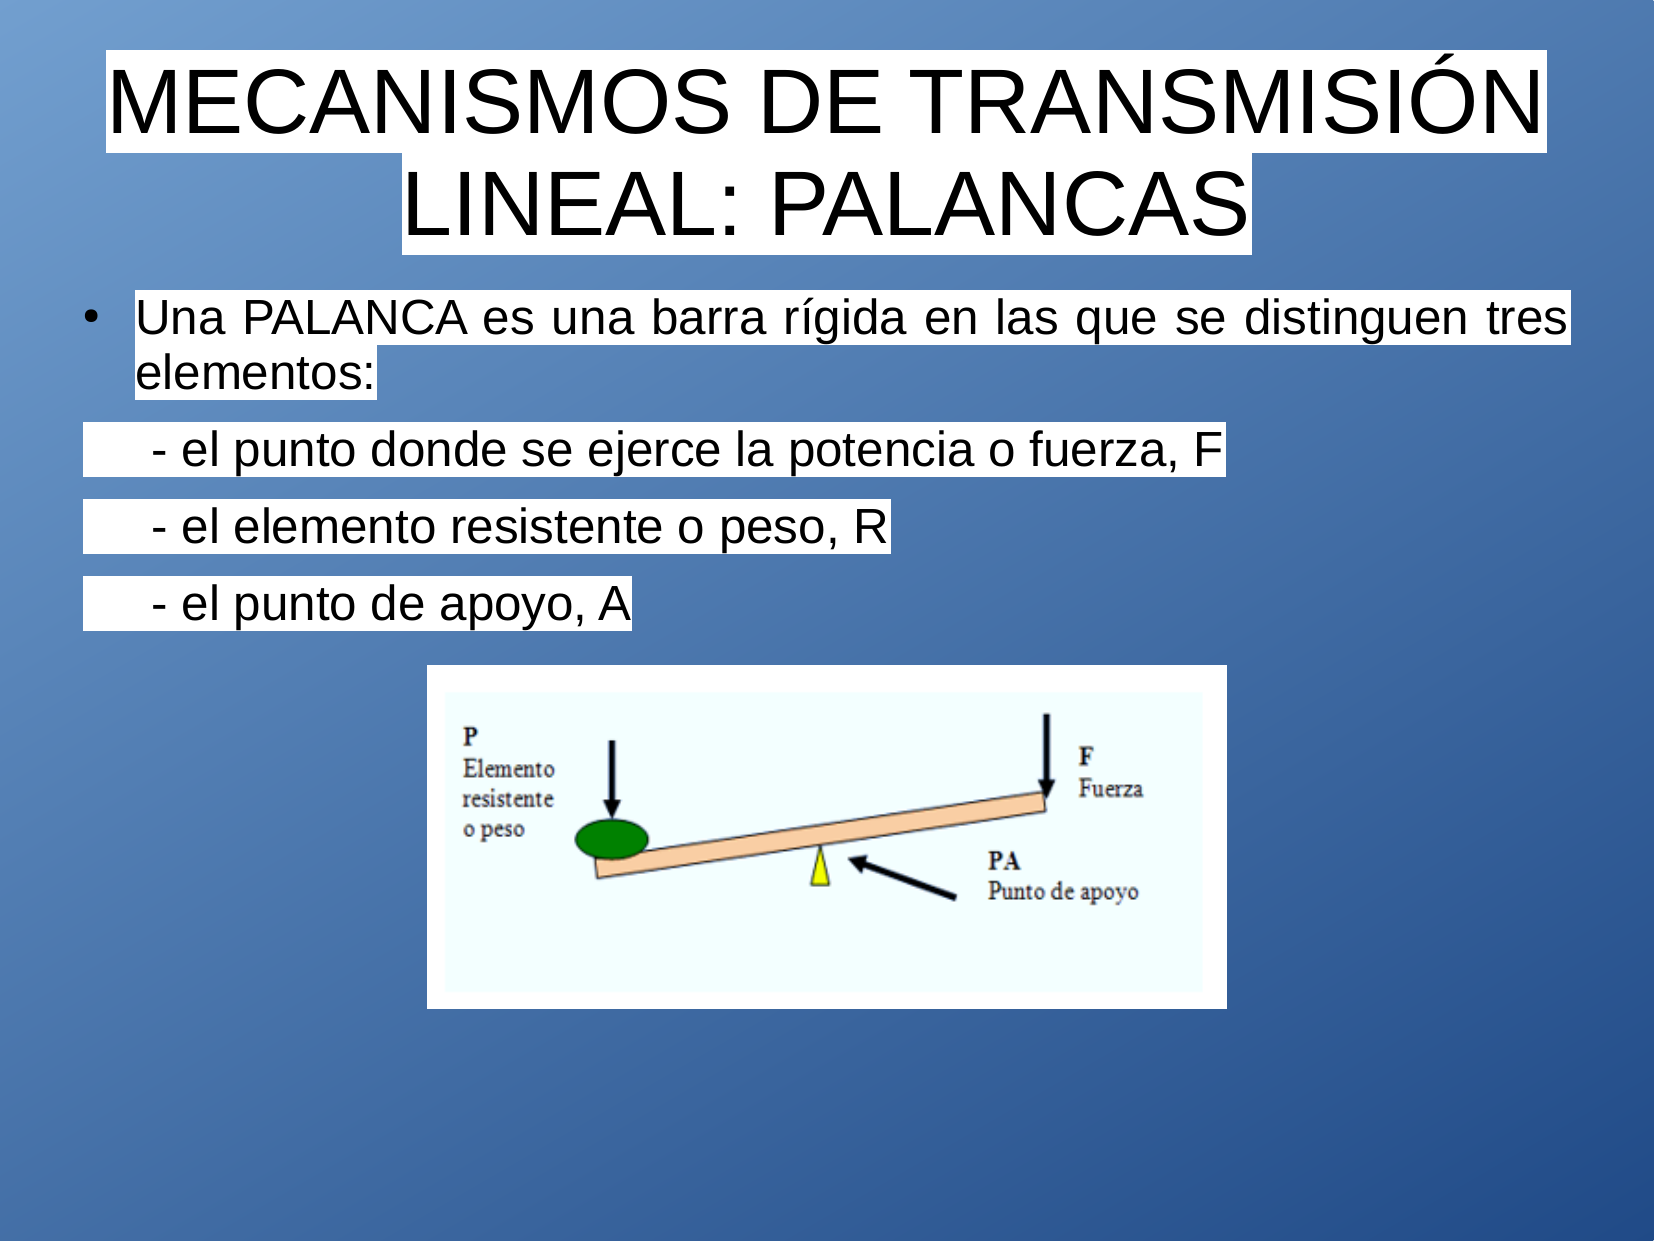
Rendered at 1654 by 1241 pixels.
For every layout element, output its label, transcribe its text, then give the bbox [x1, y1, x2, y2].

title MECANISMOS DE TRANSMISIÓN LINEAL: PALANCAS [82, 49, 1571, 257]
picture [427, 665, 1227, 1009]
list Una PALANCA es una barra rígida en las que se distinguen tres elementos: - el punto donde se ejerce la potencia o fuerza, F - el elemento resistente o peso, R - el punto de apoyo, A [82, 290, 1571, 634]
